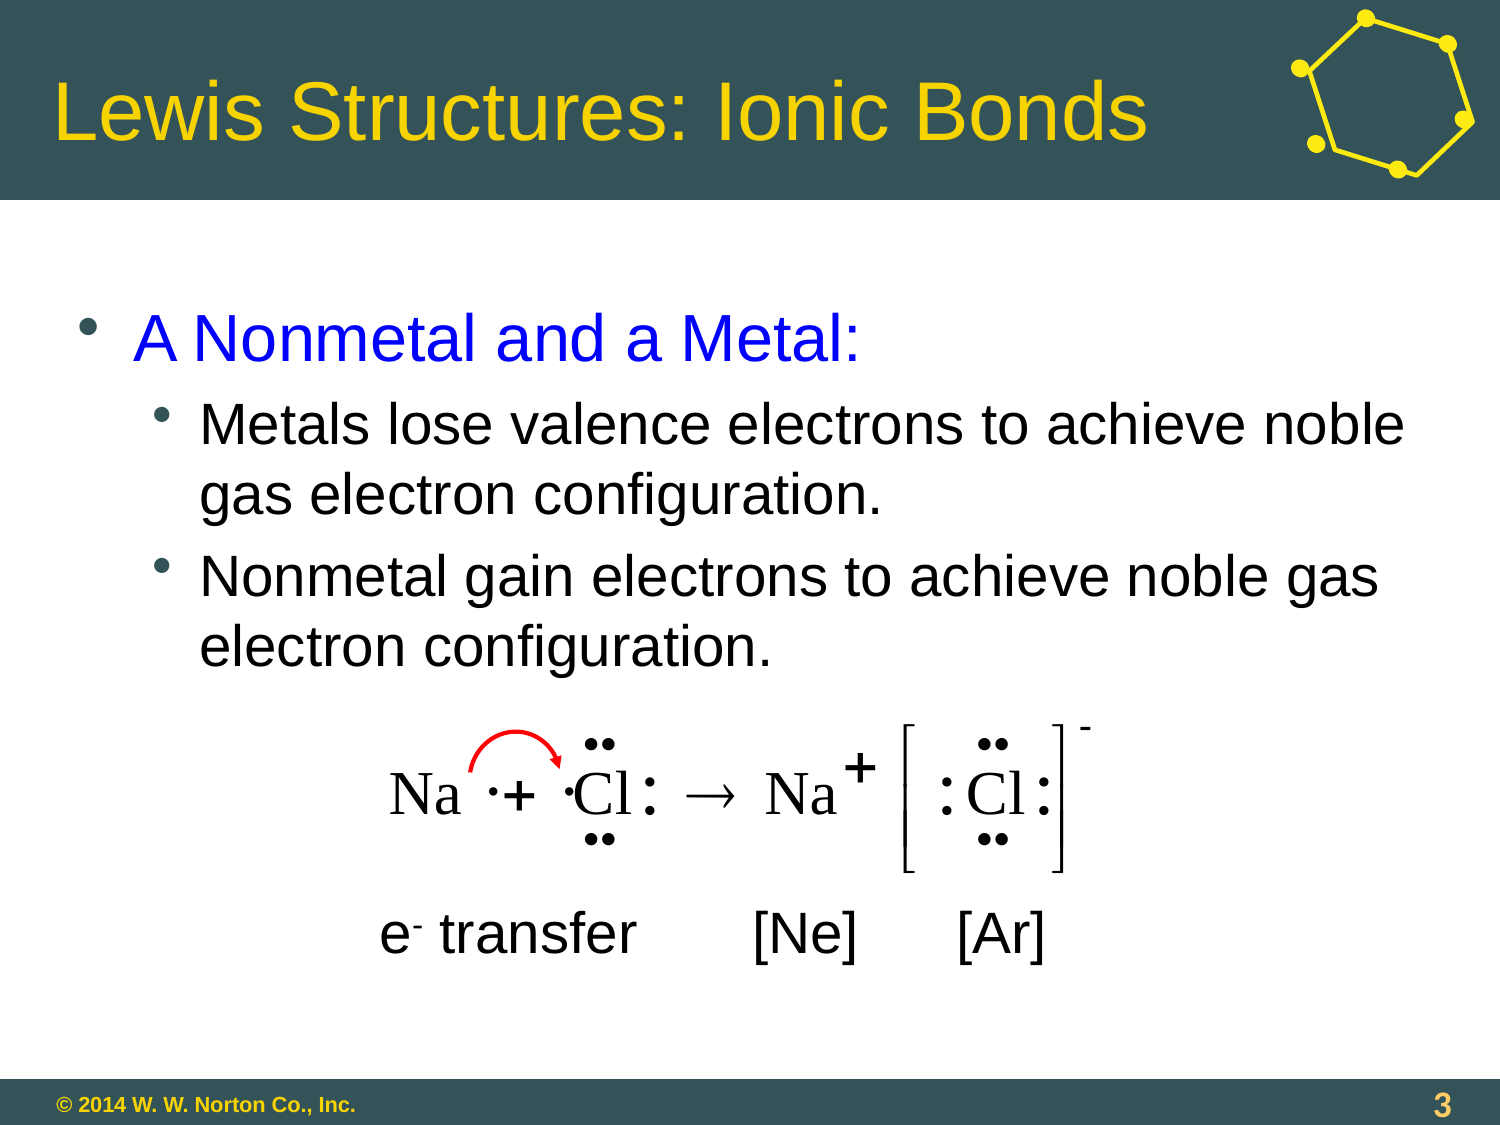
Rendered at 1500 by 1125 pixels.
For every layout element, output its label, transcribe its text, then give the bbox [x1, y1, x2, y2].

list A Nonmetal and a Metal: Metals lose valence electrons to achieve noble gas electron configuration. Nonmetal gain electrons to achieve noble gas electron configuration. [62, 287, 1438, 1000]
slide_number <number> [1417, 1076, 1468, 1125]
text_box [Ne] [Ar] [737, 888, 1088, 973]
title Lewis Structures: Ionic Bonds [37, 19, 1213, 195]
text_box e- transfer [364, 888, 653, 973]
picture [377, 699, 1111, 888]
